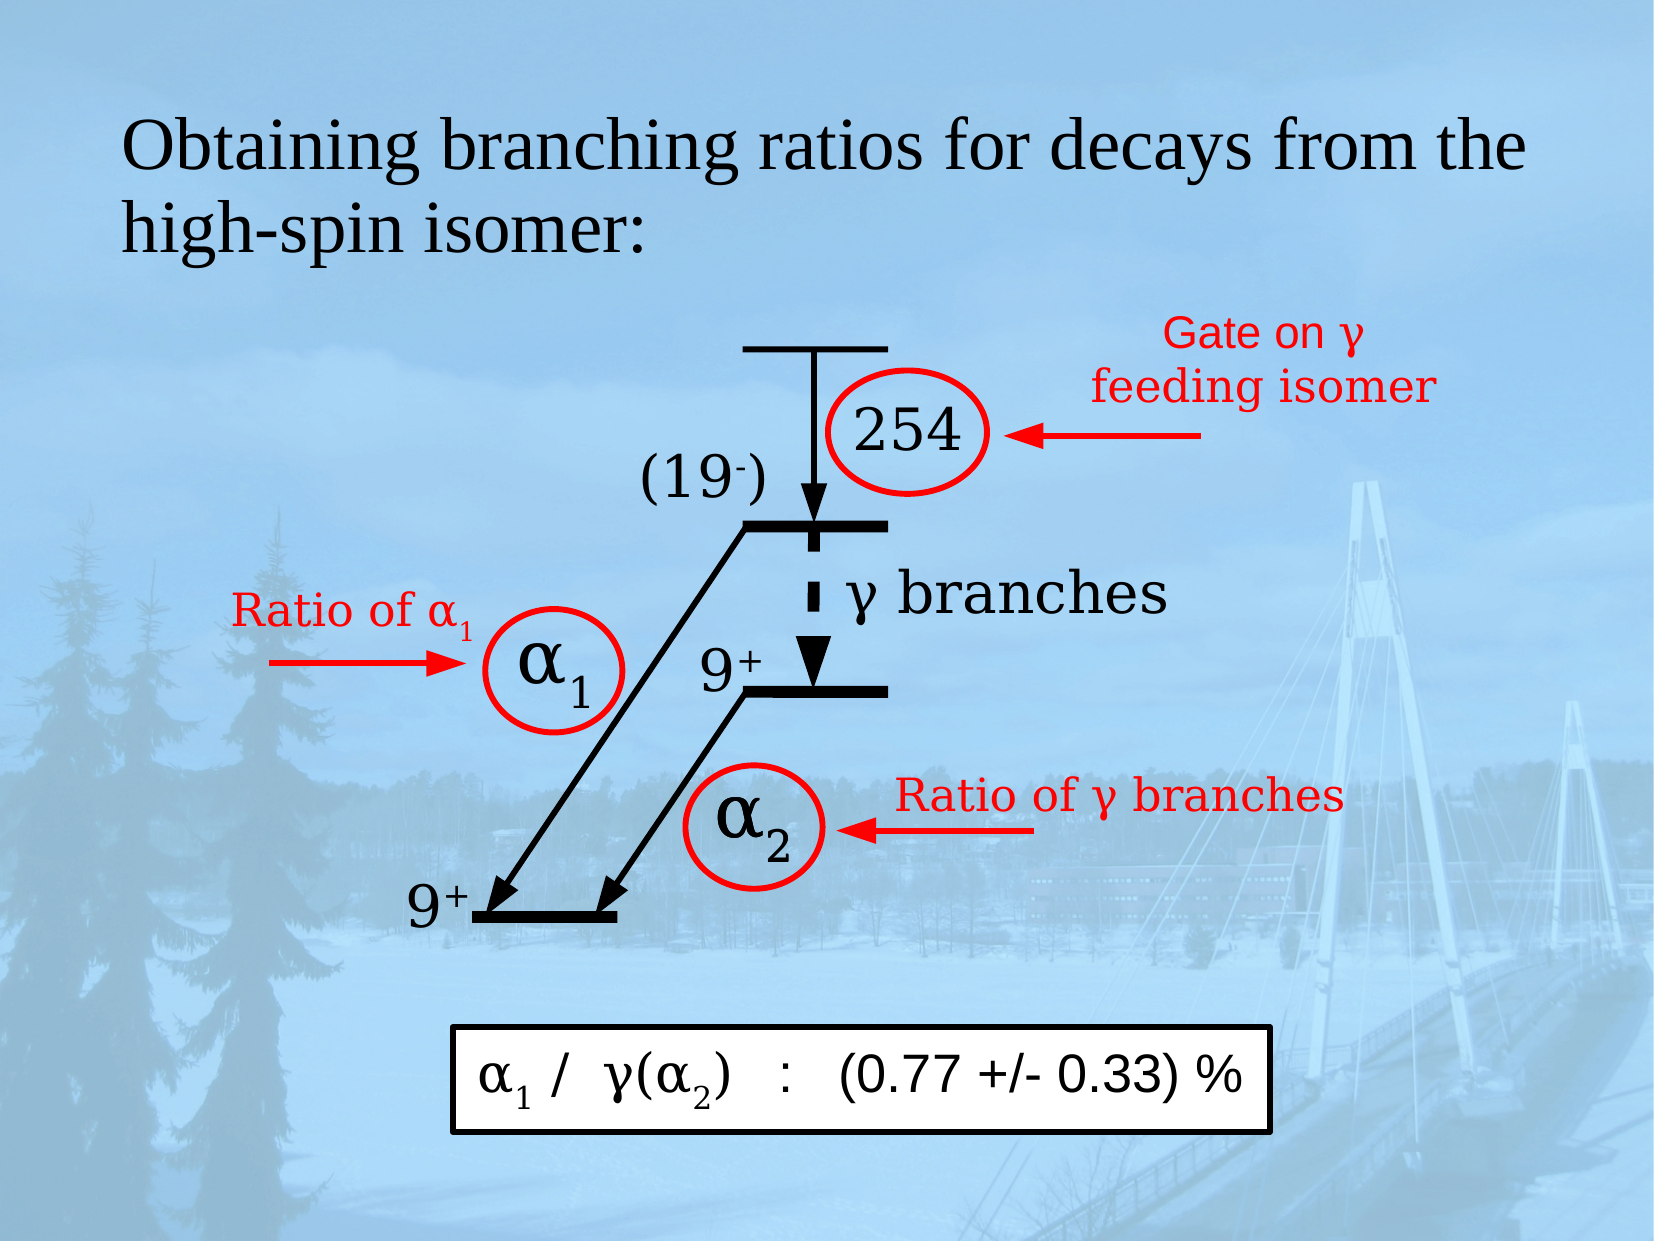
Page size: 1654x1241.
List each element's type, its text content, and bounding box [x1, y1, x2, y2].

picture [0, 0, 1654, 1241]
text_box Obtaining branching ratios for decays from the high-spin isomer: [106, 95, 1601, 900]
text_box (19-) [623, 436, 788, 539]
text_box 9+ [390, 900, 589, 968]
text_box [452, 1027, 1270, 1132]
text_box α1 / γ(α2) : (0.77 +/- 0.33) % [462, 1034, 1274, 1127]
